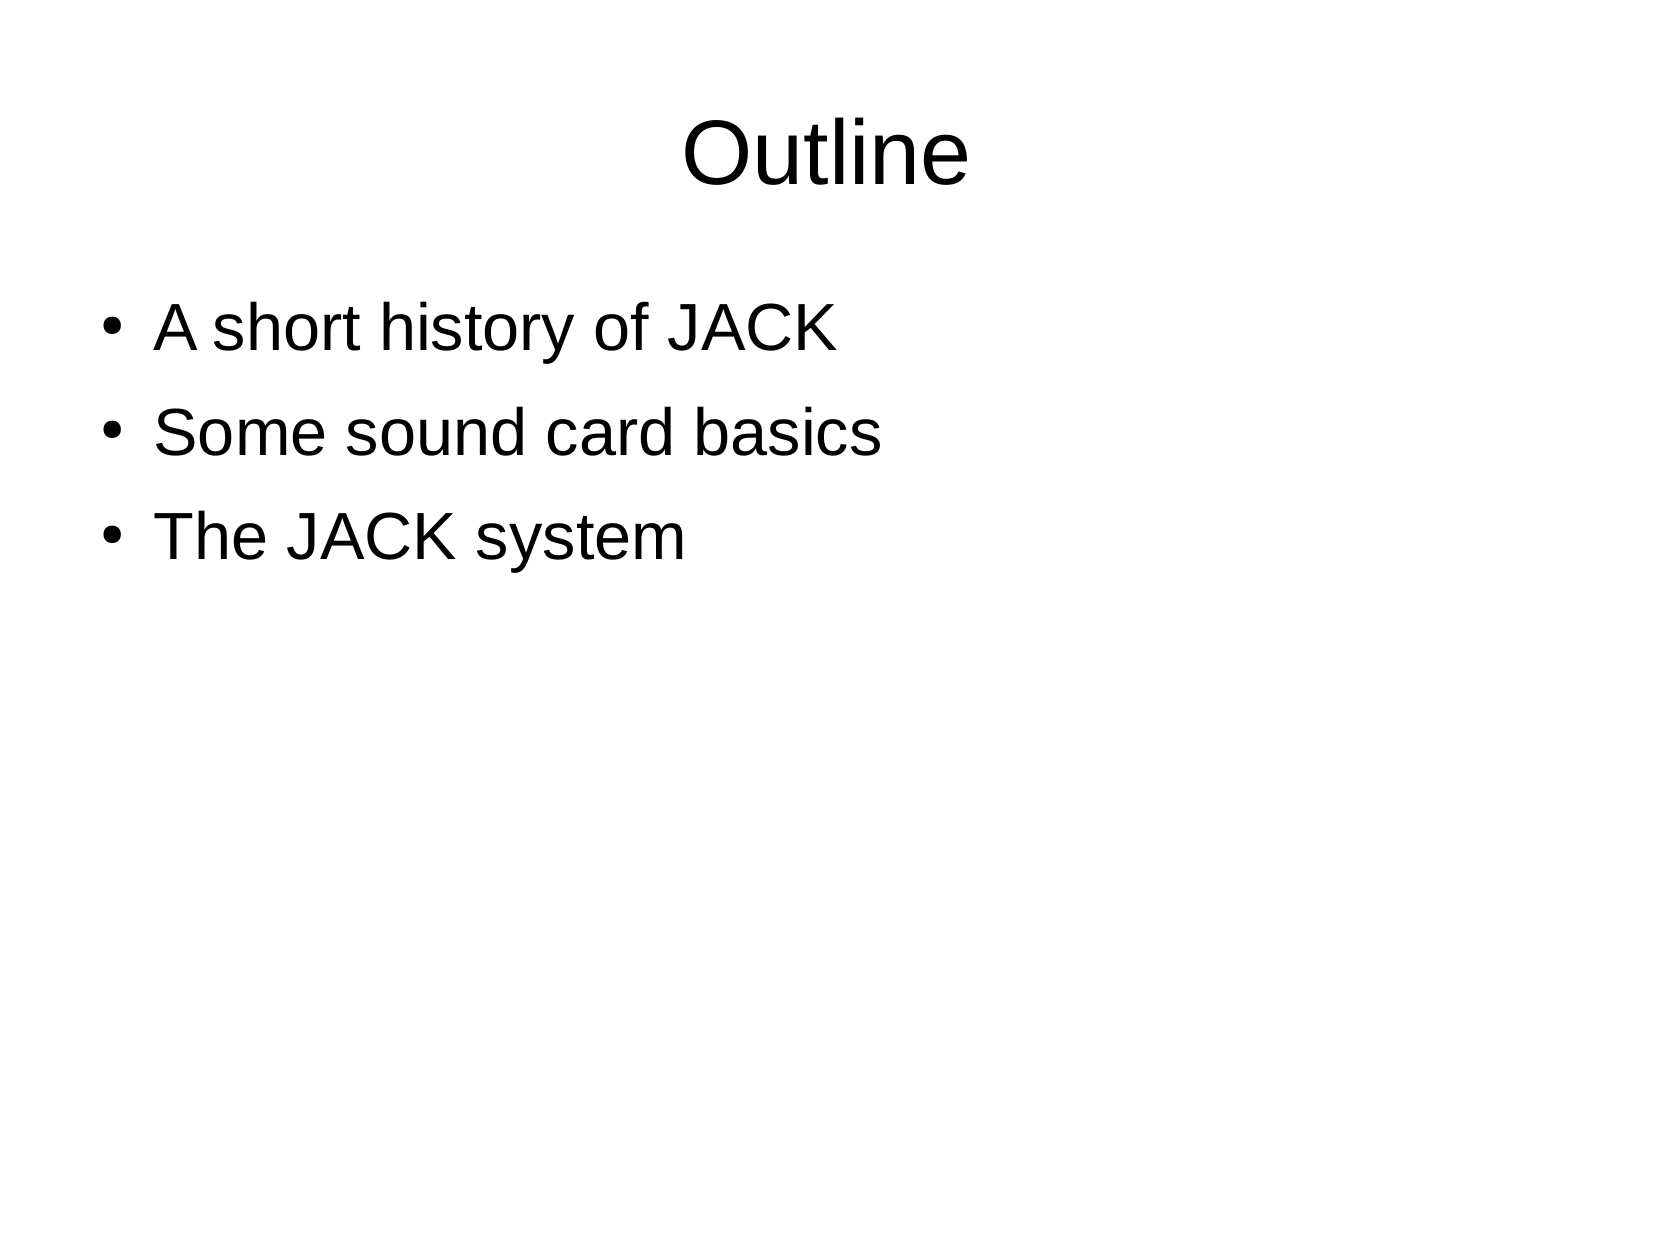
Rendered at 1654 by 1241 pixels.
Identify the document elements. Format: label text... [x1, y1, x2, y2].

list A short history of JACK Some sound card basics The JACK system [82, 290, 1571, 1109]
title Outline [82, 49, 1571, 257]
